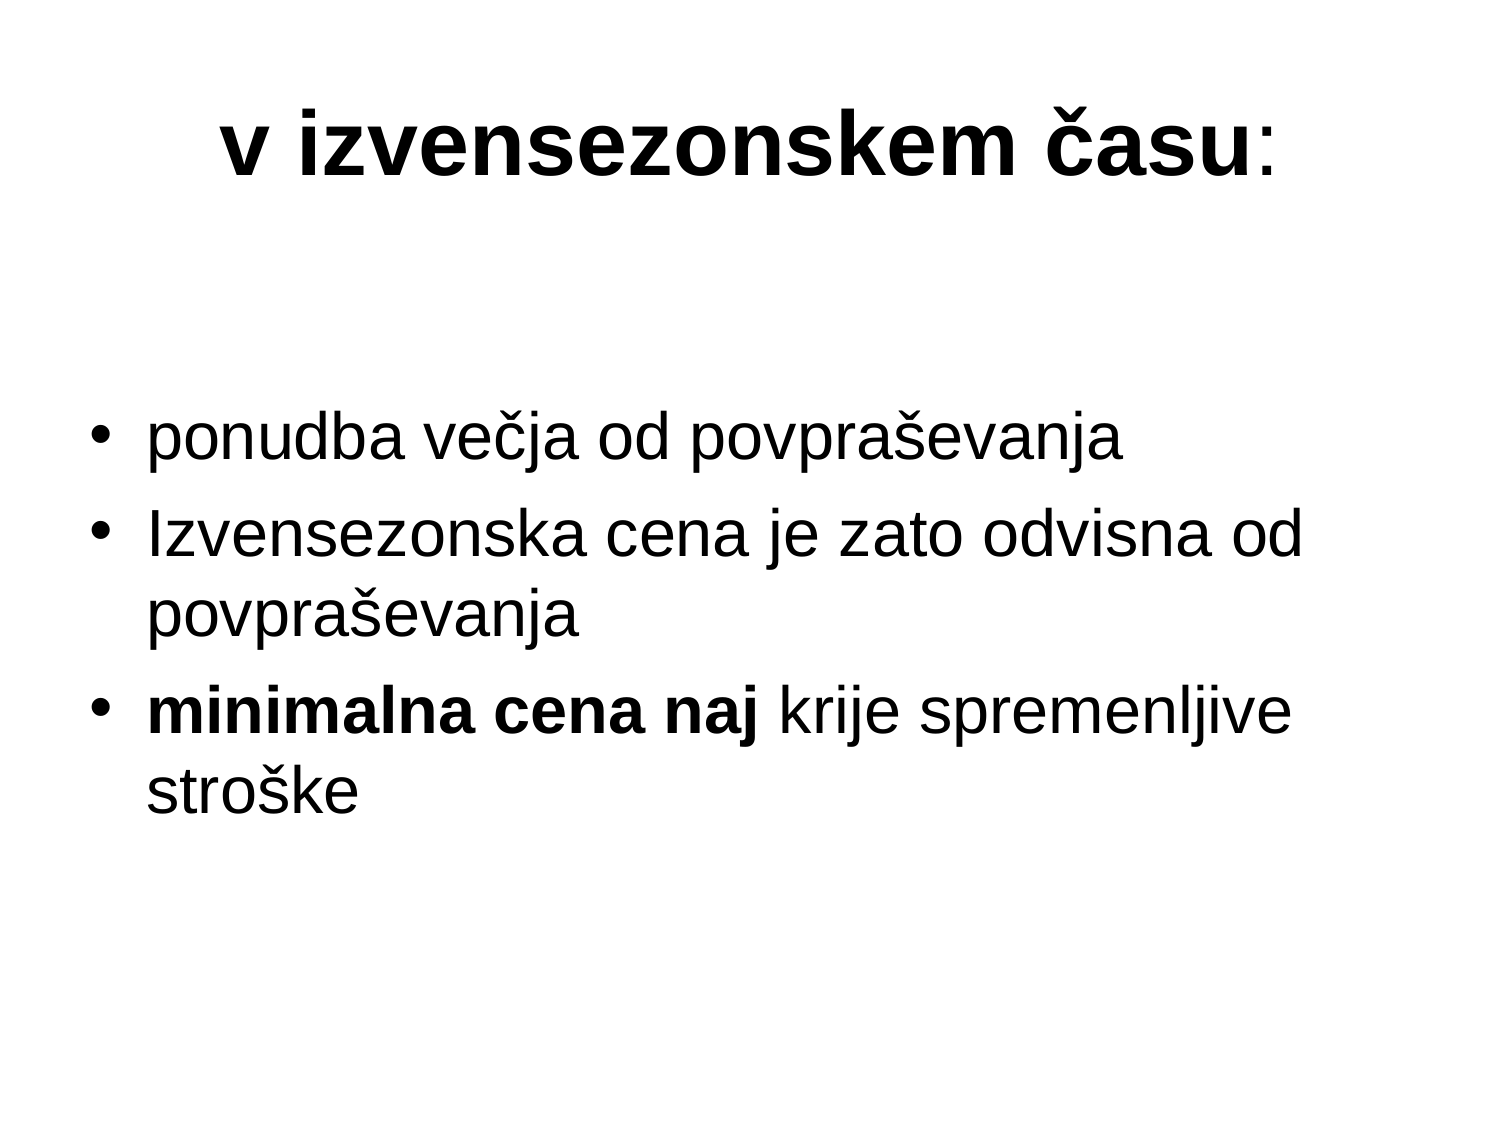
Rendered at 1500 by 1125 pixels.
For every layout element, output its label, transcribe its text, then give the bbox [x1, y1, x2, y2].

list ponudba večja od povpraševanja Izvensezonska cena je zato odvisna od povpraševanja minimalna cena naj krije spremenljive stroške [75, 385, 1426, 1005]
title v izvensezonskem času: [75, 45, 1426, 233]
